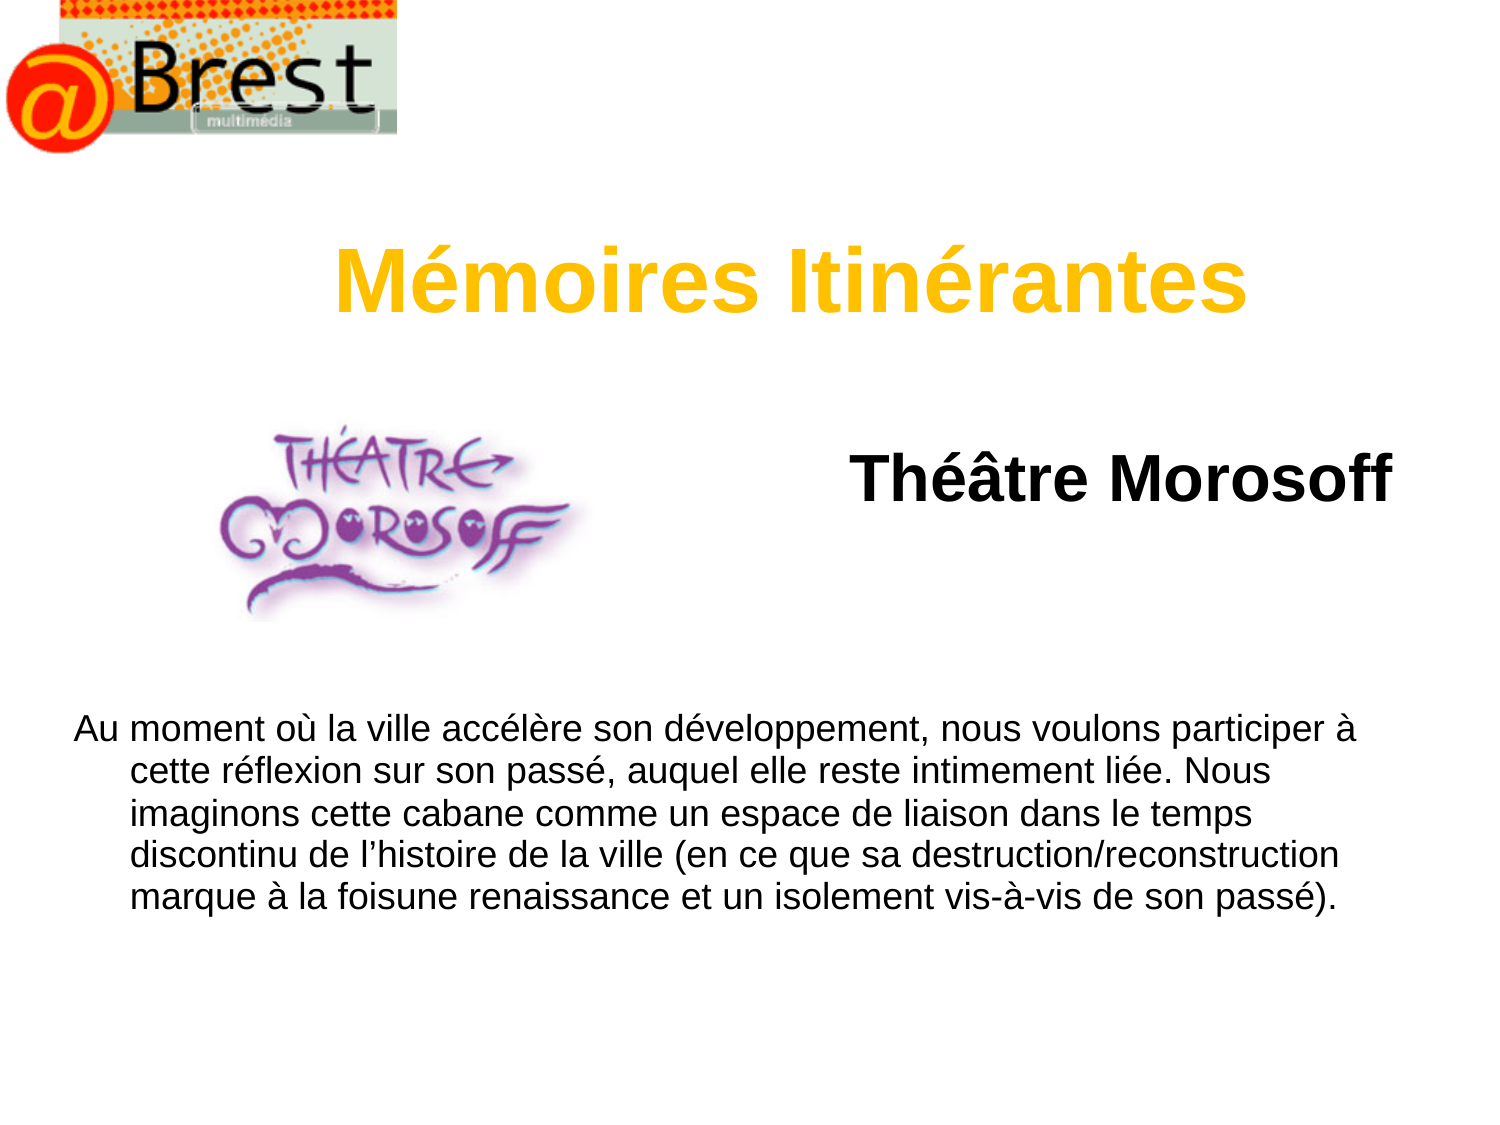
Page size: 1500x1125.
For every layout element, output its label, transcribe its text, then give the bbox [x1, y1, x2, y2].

title Mémoires Itinérantes [117, 187, 1468, 375]
list Théâtre Morosoff Au moment où la ville accélère son développement, nous voulons participer à cette réflexion sur son passé, auquel elle reste intimement liée. Nous imaginons cette cabane comme un espace de liaison dans le temps discontinu de l’histoire de la ville (en ce que sa destruction/reconstruction marque à la foisune renaissance et un isolement vis-à-vis de son passé). [58, 433, 1409, 1125]
picture [0, 0, 397, 157]
picture [140, 385, 598, 622]
